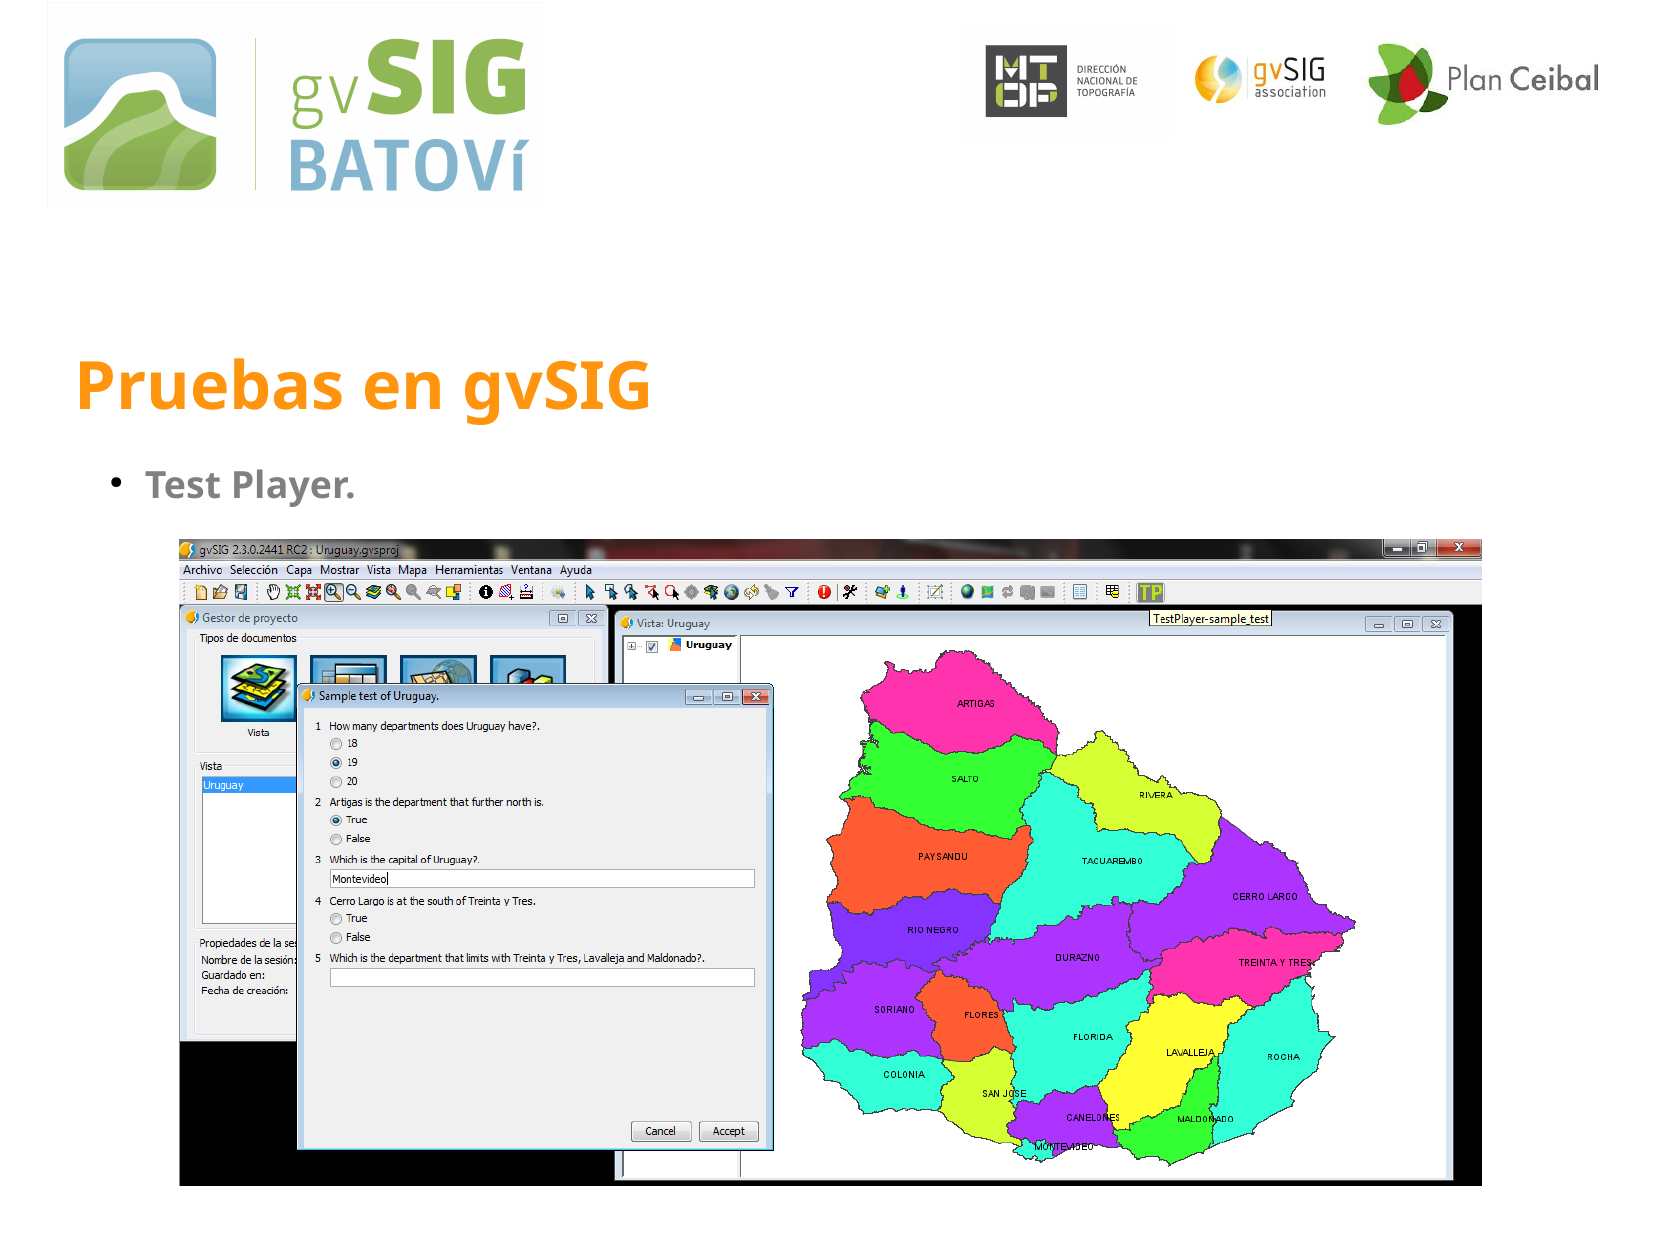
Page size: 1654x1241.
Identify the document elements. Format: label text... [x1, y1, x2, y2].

picture [962, 21, 1342, 141]
picture [179, 817, 1482, 1187]
picture [1343, 23, 1626, 142]
list Pruebas en gvSIG Test Player. [74, 338, 1563, 817]
